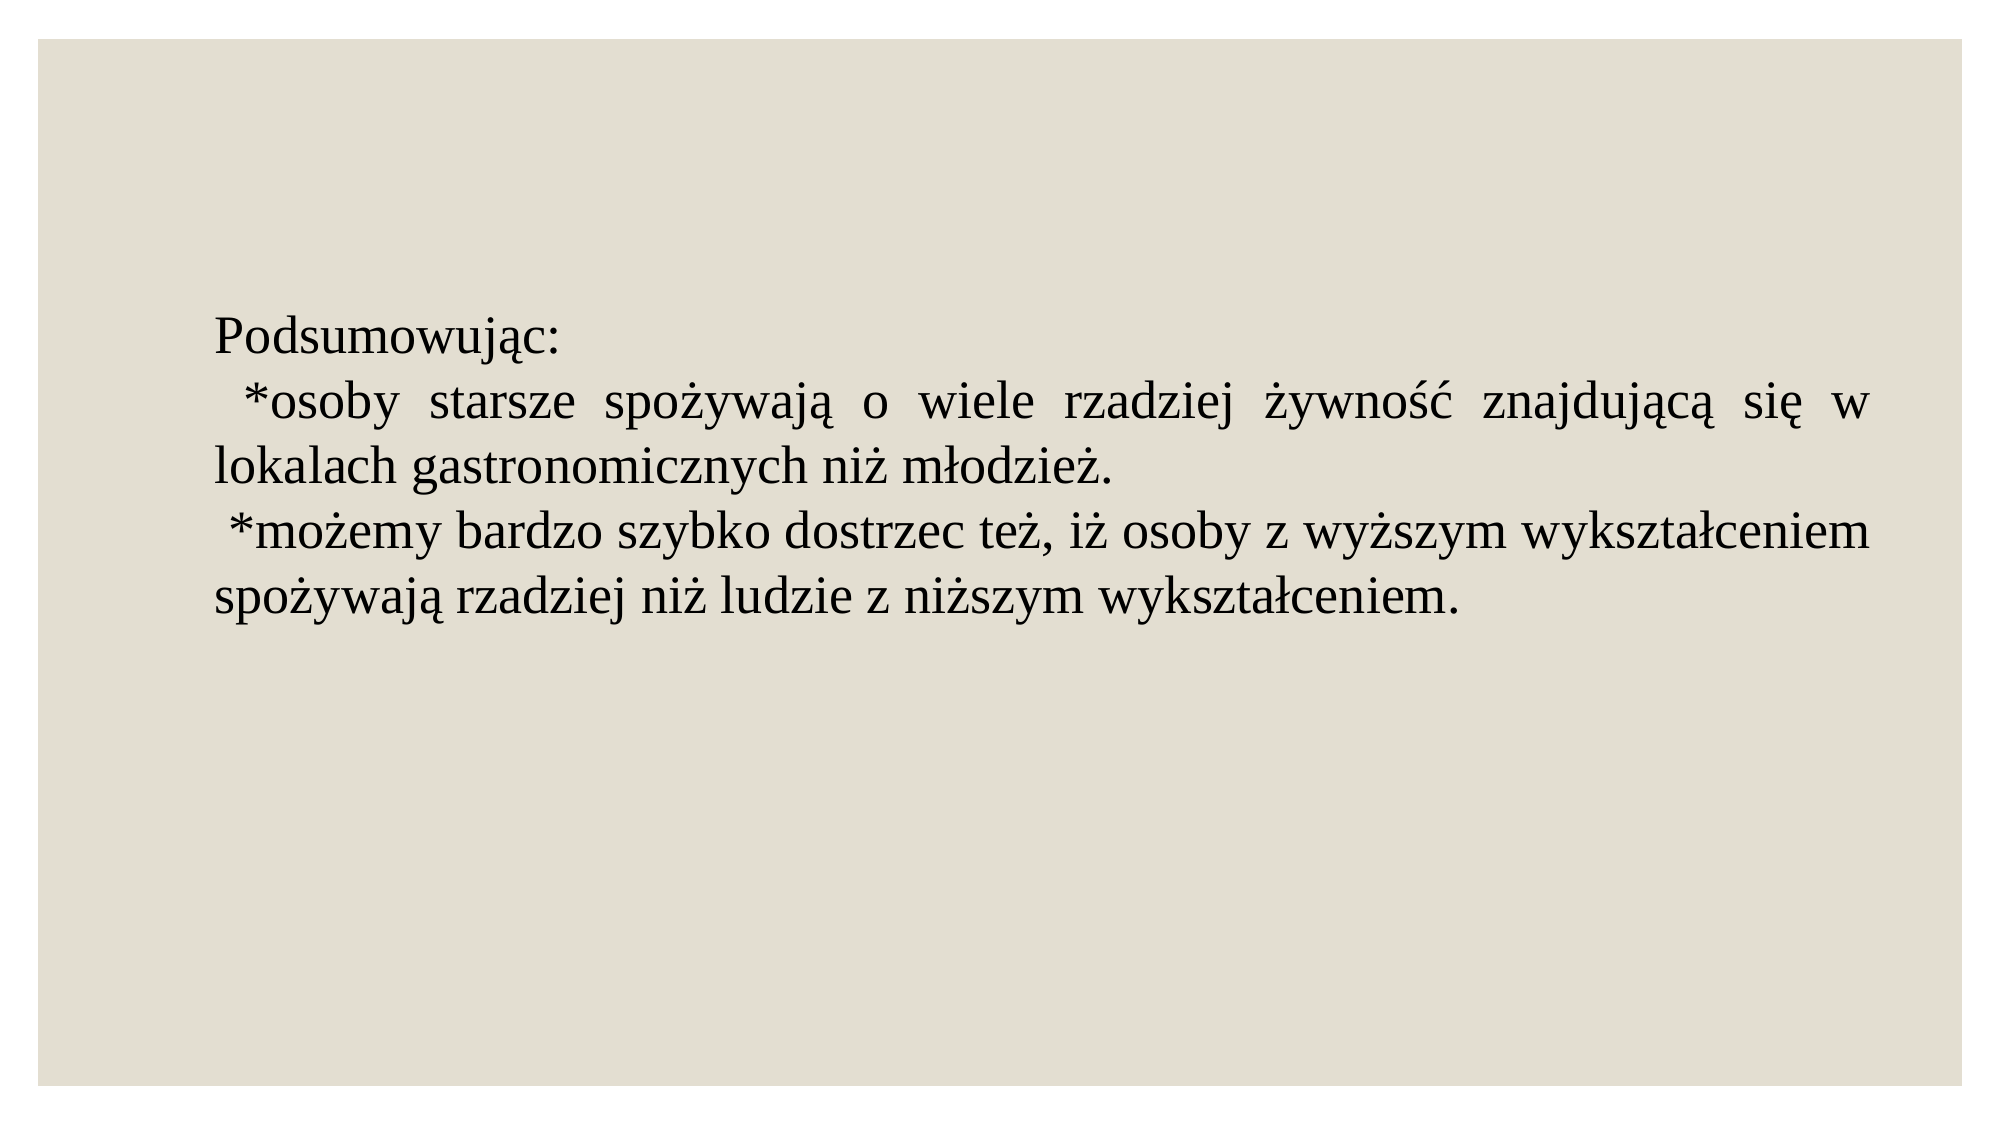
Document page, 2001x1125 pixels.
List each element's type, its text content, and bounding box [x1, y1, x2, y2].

text_box Podsumowując: *osoby starsze spożywają o wiele rzadziej żywność znajdującą się w lokalach gastronomicznych niż młodzież. *możemy bardzo szybko dostrzec też, iż osoby z wyższym wykształceniem spożywają rzadziej niż ludzie z niższym wykształceniem. [199, 227, 1889, 637]
